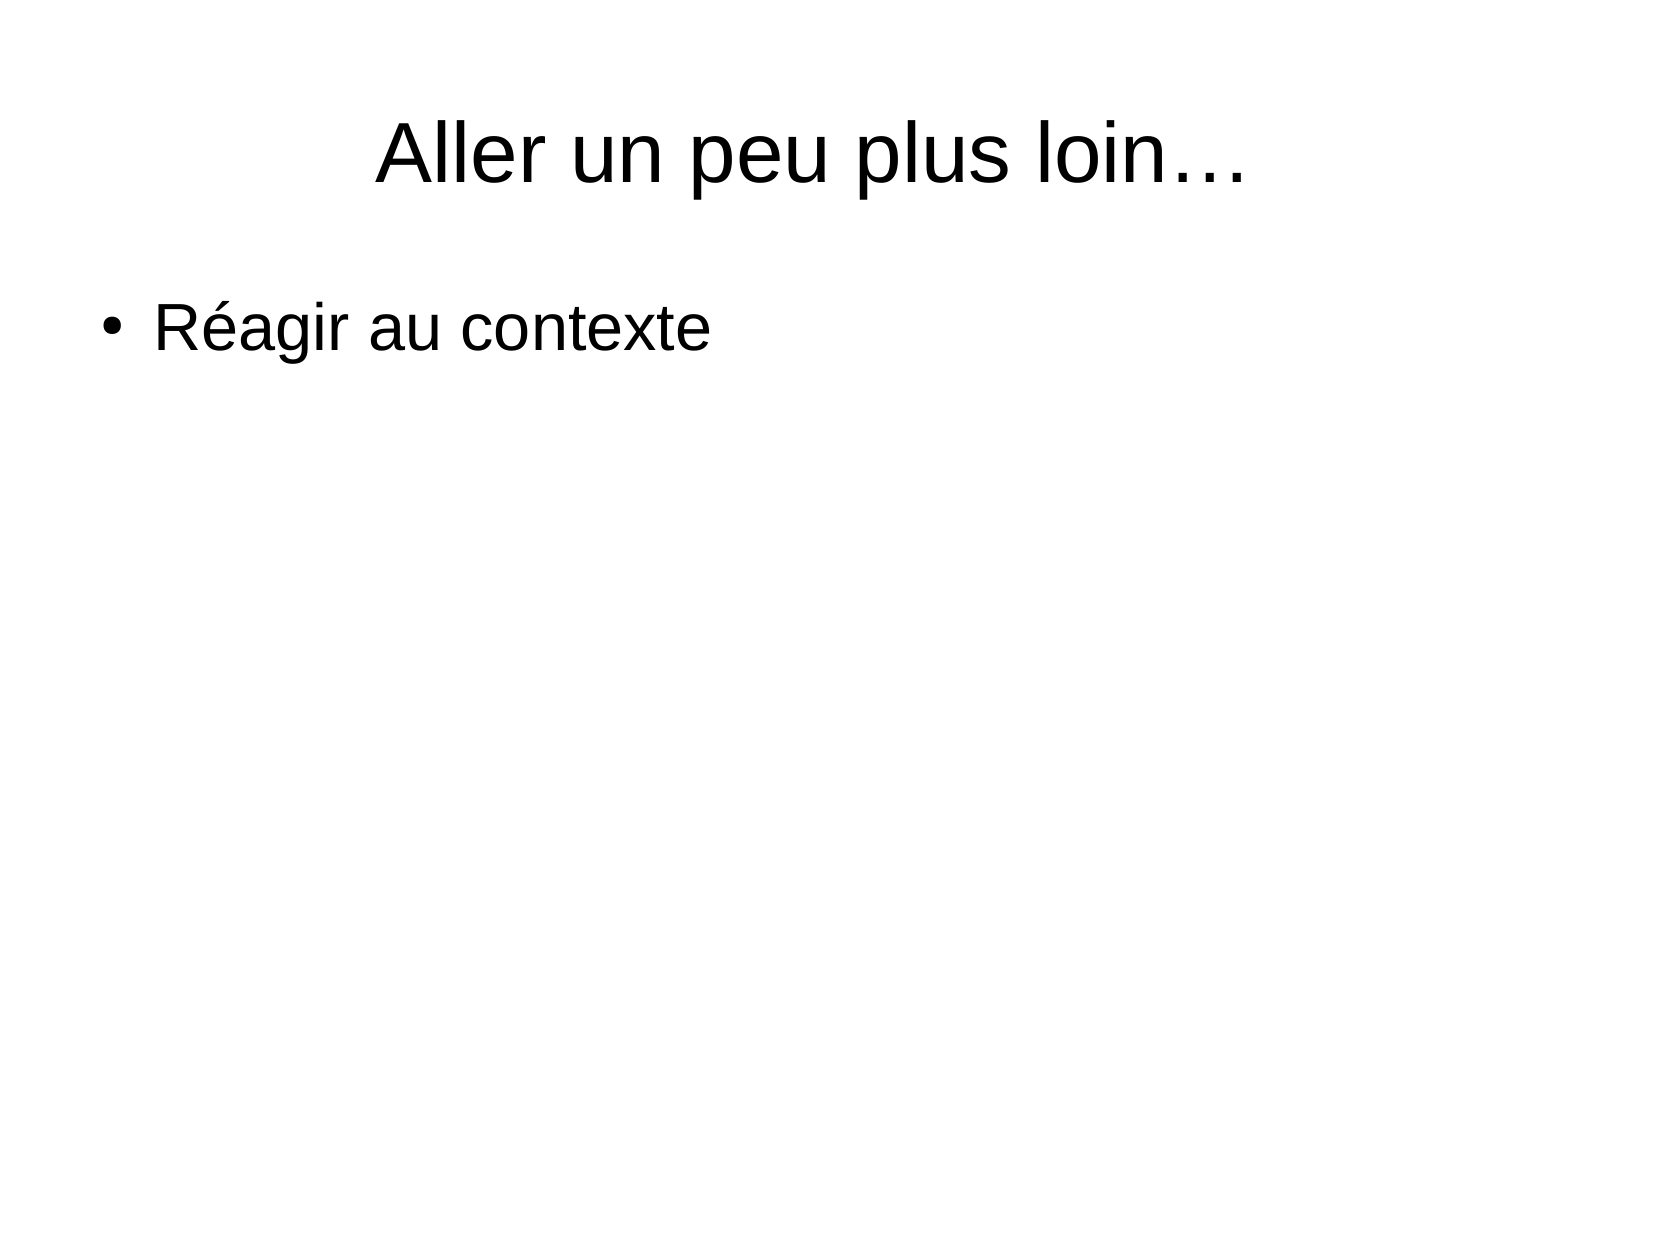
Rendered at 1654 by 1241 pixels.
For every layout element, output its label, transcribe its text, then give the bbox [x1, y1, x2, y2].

list Réagir au contexte [82, 290, 1571, 1010]
title Aller un peu plus loin… [82, 49, 1571, 257]
